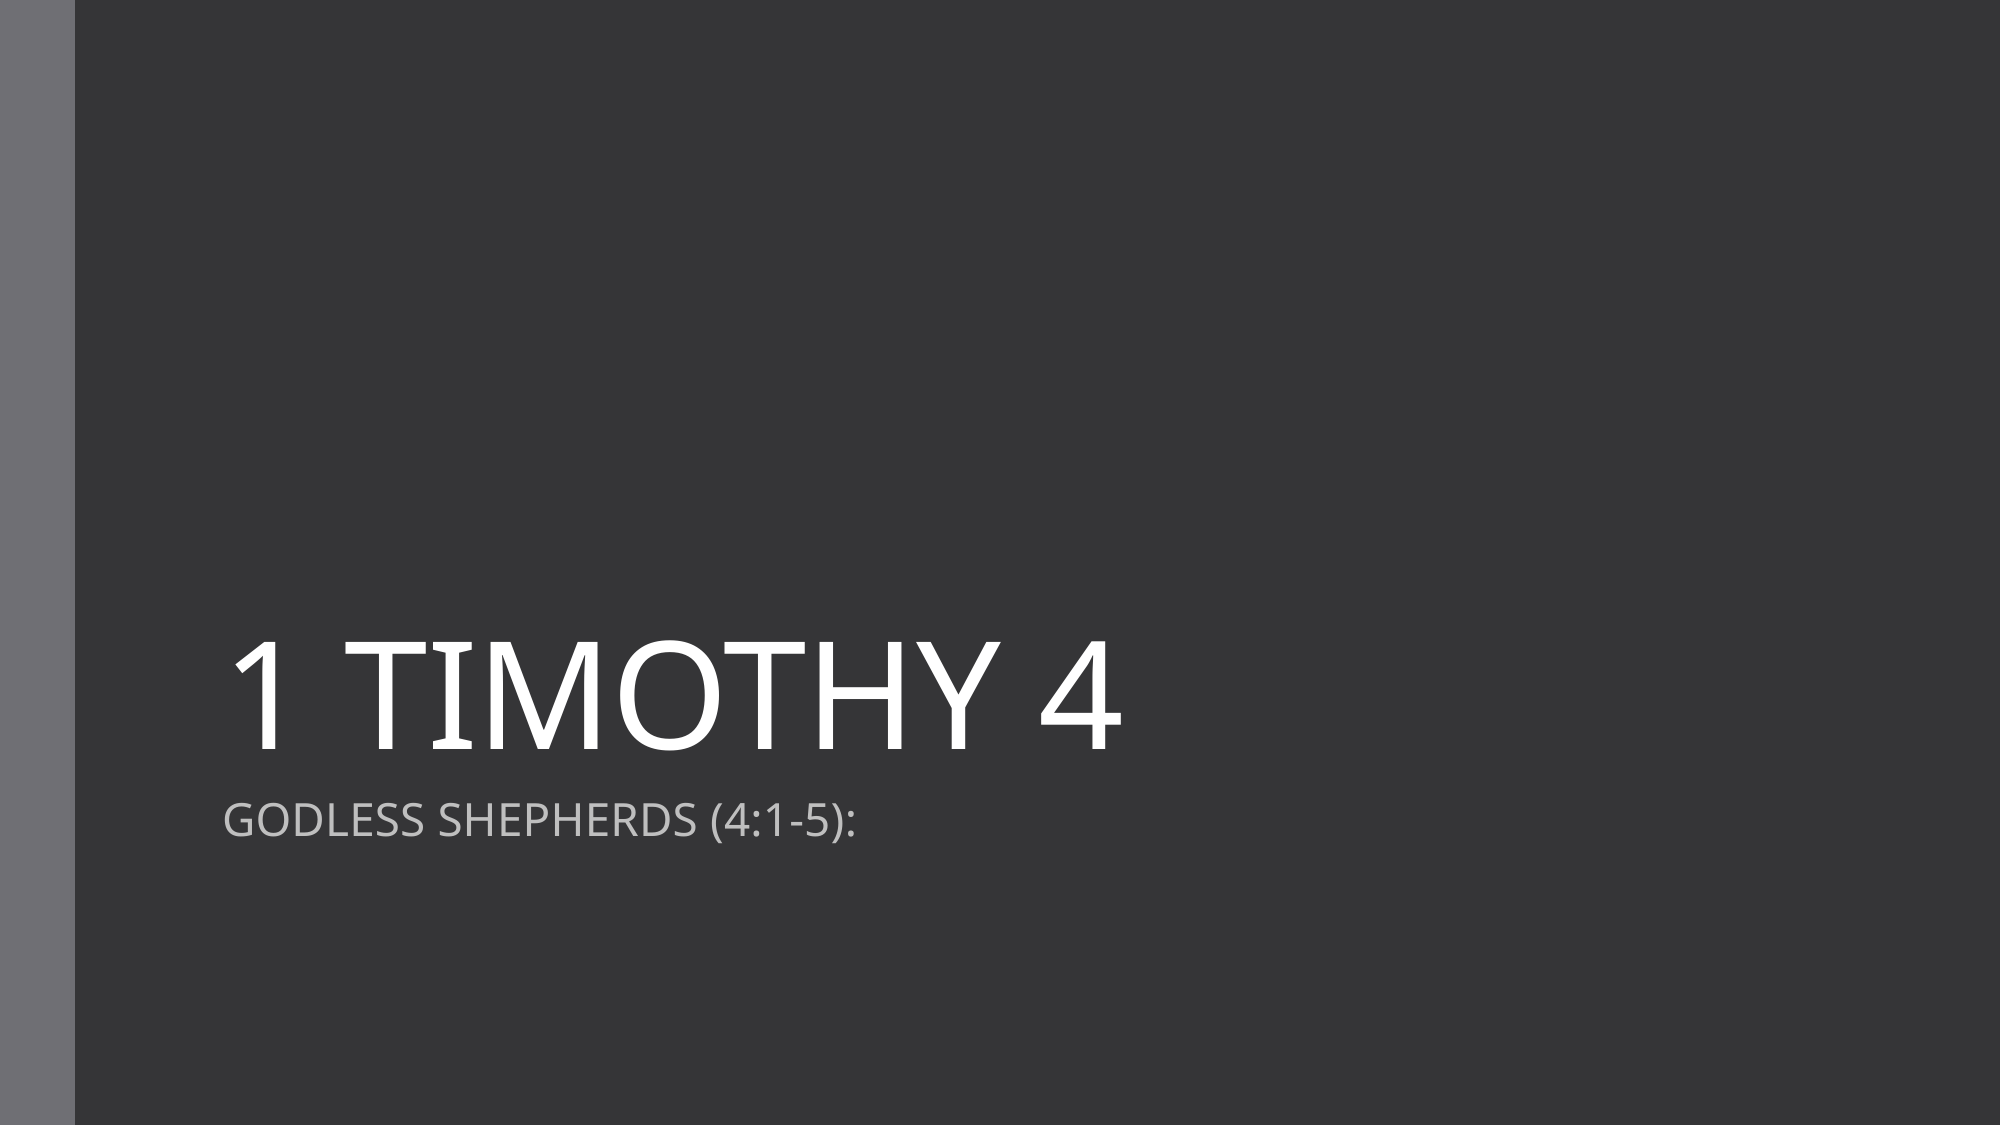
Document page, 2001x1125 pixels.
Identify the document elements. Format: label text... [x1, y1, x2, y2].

title 1 TIMOTHY 4 [206, 124, 1752, 787]
subtitle GODLESS SHEPHERDS (4:1-5): [206, 787, 1752, 1066]
